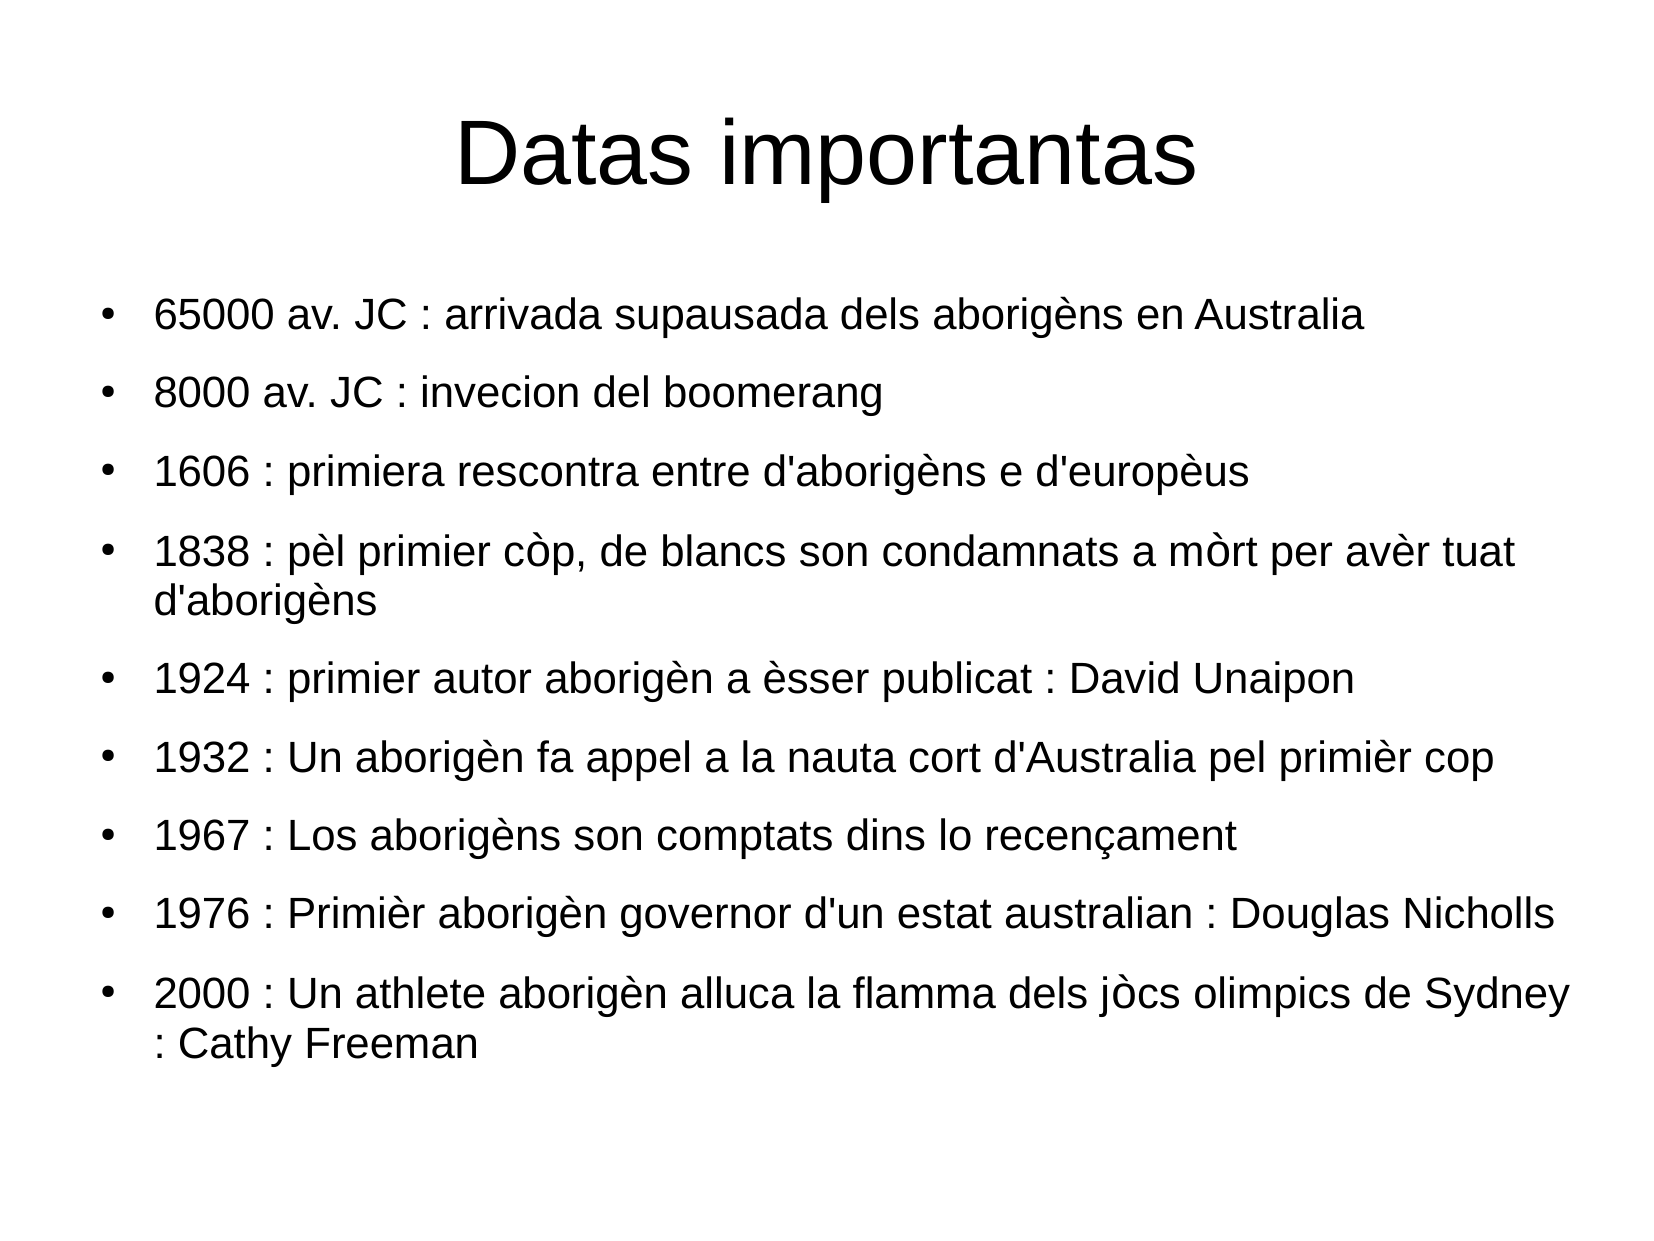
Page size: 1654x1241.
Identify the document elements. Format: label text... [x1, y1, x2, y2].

title Datas importantas [82, 49, 1571, 257]
list 65000 av. JC : arrivada supausada dels aborigèns en Australia 8000 av. JC : invecion del boomerang 1606 : primiera rescontra entre d'aborigèns e d'europèus 1838 : pèl primier còp, de blancs son condamnats a mòrt per avèr tuat d'aborigèns 1924 : primier autor aborigèn a èsser publicat : David Unaipon 1932 : Un aborigèn fa appel a la nauta cort d'Australia pel primièr cop 1967 : Los aborigèns son comptats dins lo recençament 1976 : Primièr aborigèn governor d'un estat australian : Douglas Nicholls 2000 : Un athlete aborigèn alluca la flamma dels jòcs olimpics de Sydney : Cathy Freeman [82, 290, 1571, 1109]
